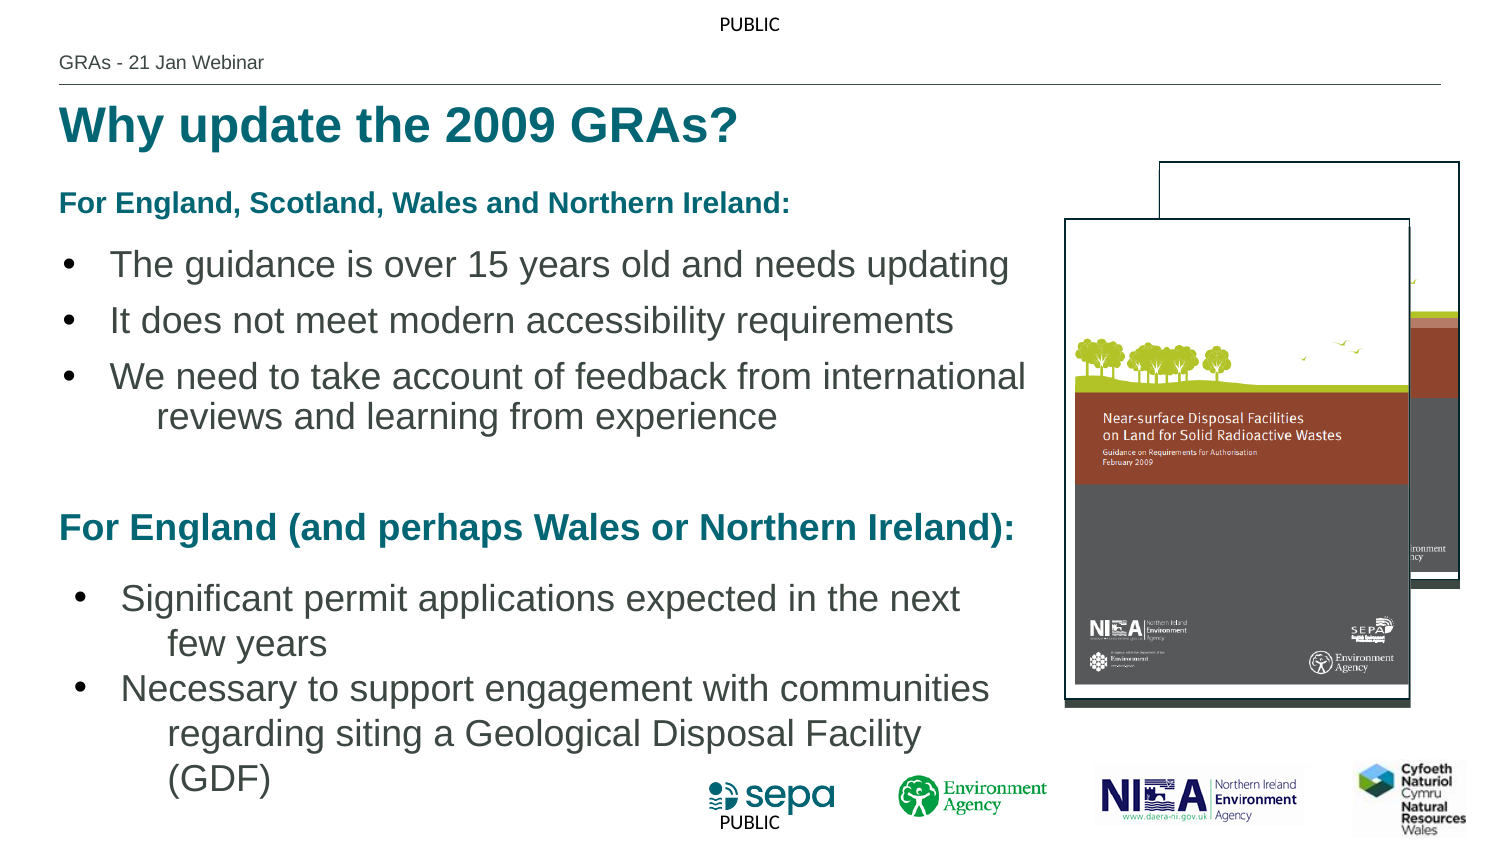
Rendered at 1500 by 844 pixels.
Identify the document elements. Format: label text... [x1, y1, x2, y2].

list GRAs - 21 Jan Webinar [58, 53, 401, 75]
list The guidance is over 15 years old and needs updating It does not meet modern accessibility requirements We need to take account of feedback from international reviews and learning from experience [62, 245, 1049, 457]
picture [1160, 162, 1459, 579]
list For England, Scotland, Wales and Northern Ireland: [58, 187, 1339, 220]
text_box For England (and perhaps Wales or Northern Ireland): [58, 508, 1339, 551]
text_box Significant permit applications expected in the next few years Necessary to support engagement with communities regarding siting a Geological Disposal Facility (GDF) [58, 566, 1025, 809]
picture [1065, 219, 1409, 698]
list Why update the 2009 GRAs? [59, 99, 1442, 163]
